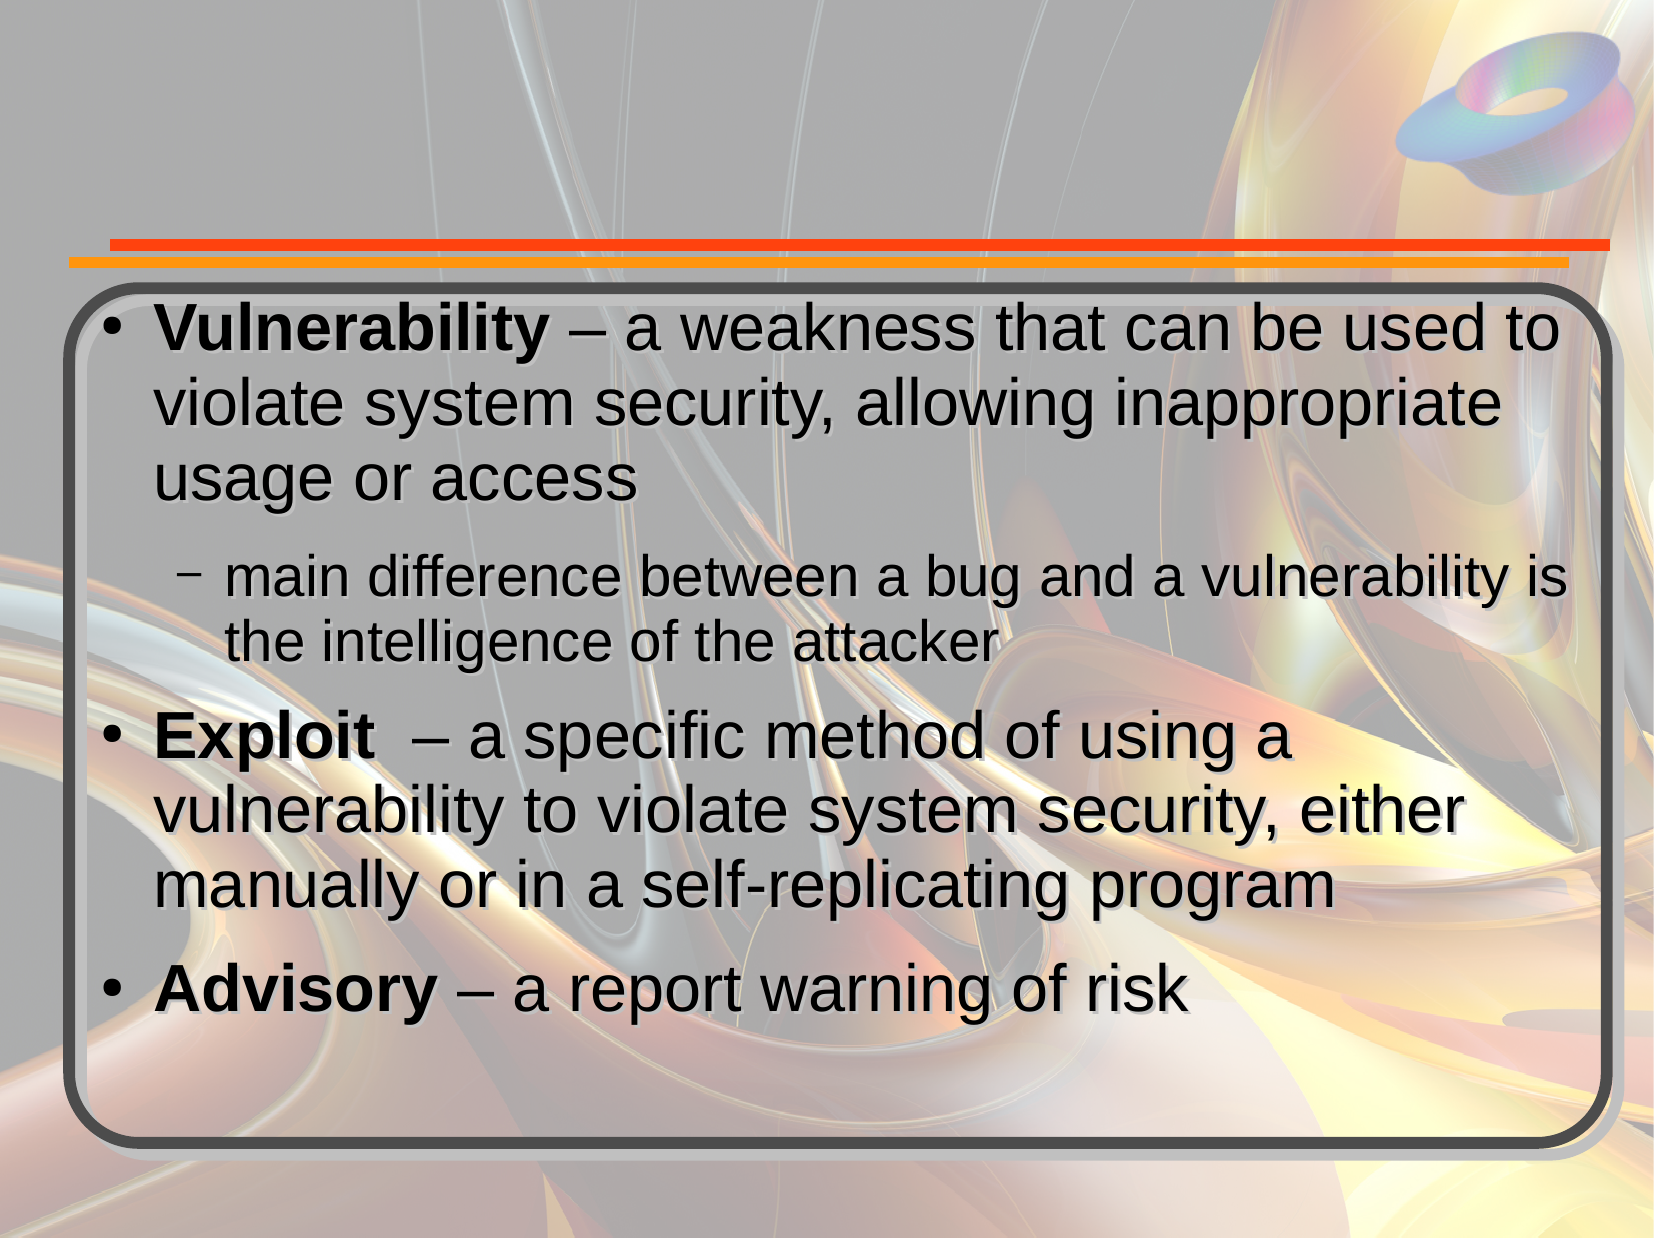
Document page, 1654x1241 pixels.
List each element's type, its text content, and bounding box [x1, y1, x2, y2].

list Vulnerability – a weakness that can be used to violate system security, allowing inappropriate usage or access main difference between a bug and a vulnerability is the intelligence of the attacker Exploit – a specific method of using a vulnerability to violate system security, either manually or in a self-replicating program Advisory – a report warning of risk [82, 290, 1571, 1109]
